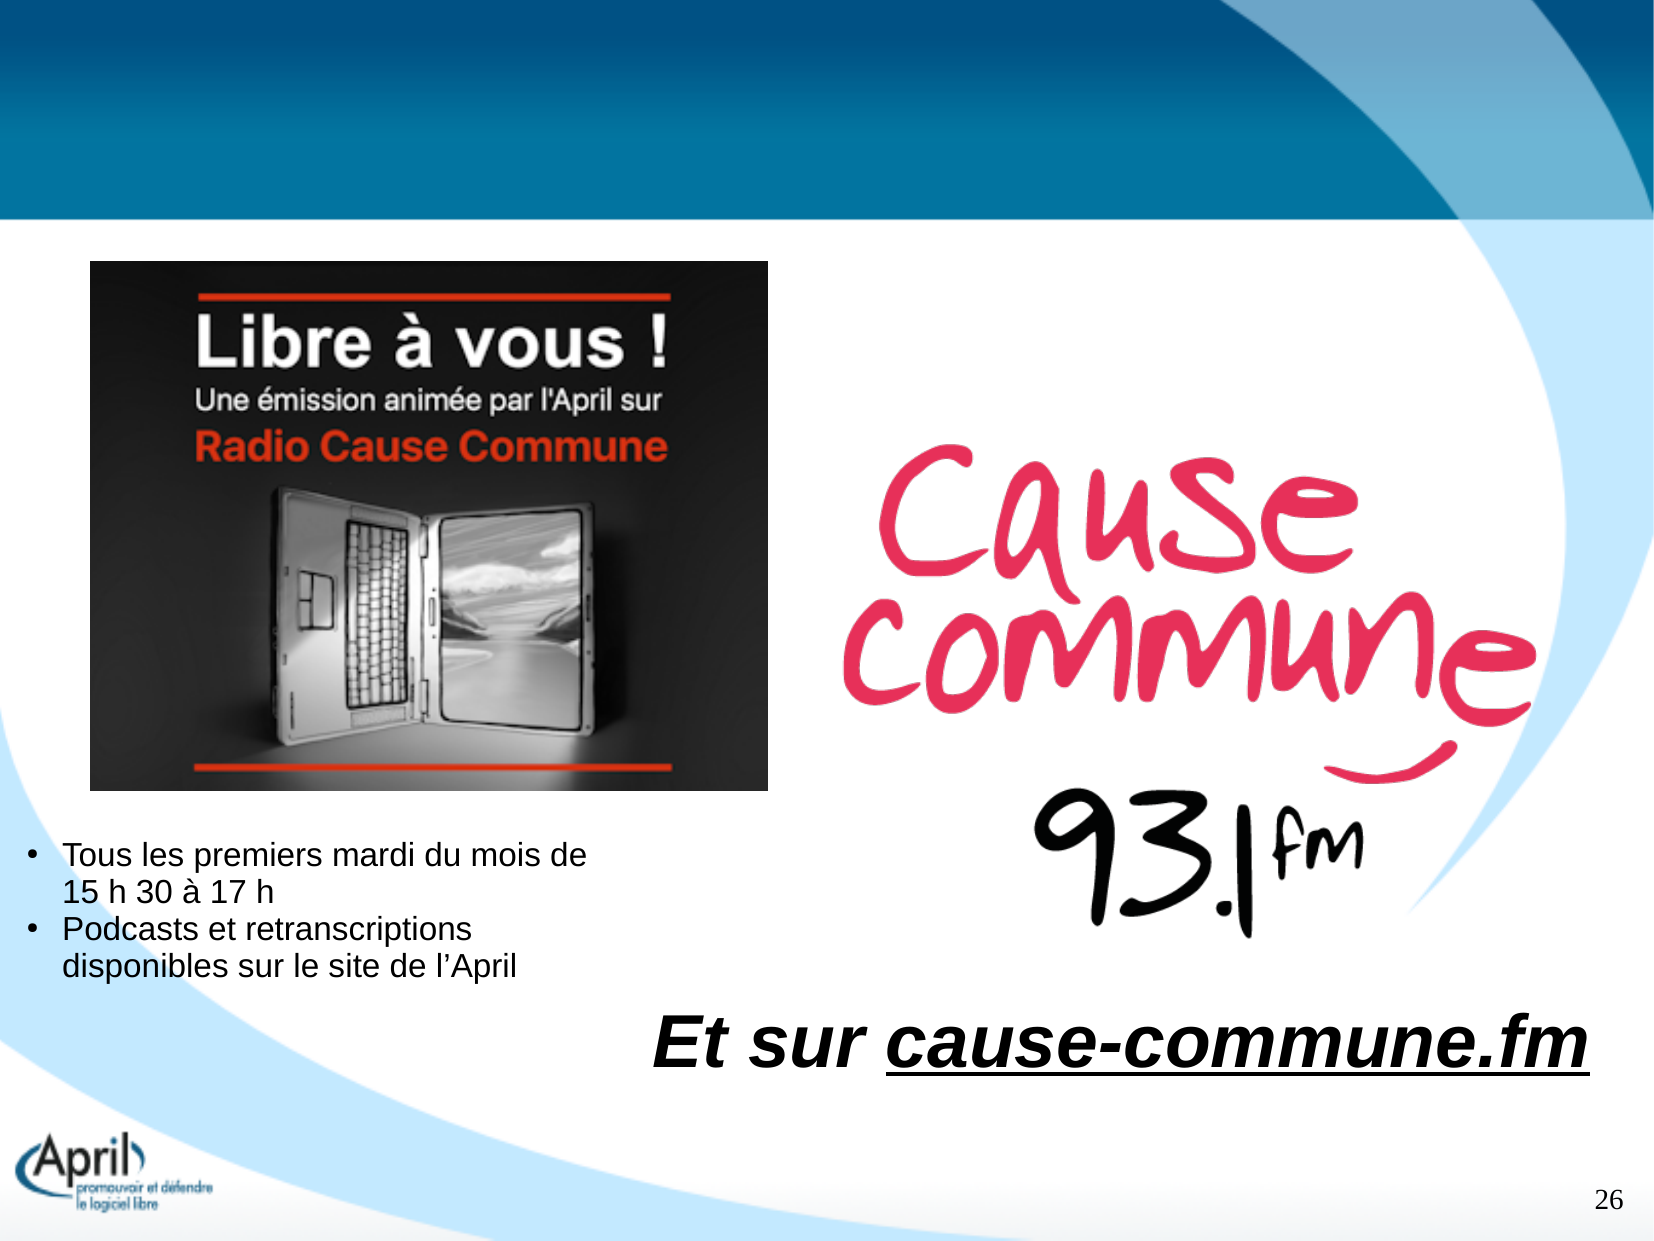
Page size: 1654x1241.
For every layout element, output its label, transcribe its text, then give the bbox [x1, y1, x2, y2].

picture [0, 0, 1654, 1241]
text_box Tous les premiers mardi du mois de 15 h 30 à 17 h Podcasts et retranscriptions disponibles sur le site de l’April [11, 829, 638, 993]
text_box Et sur cause-commune.fm [637, 992, 1630, 1137]
